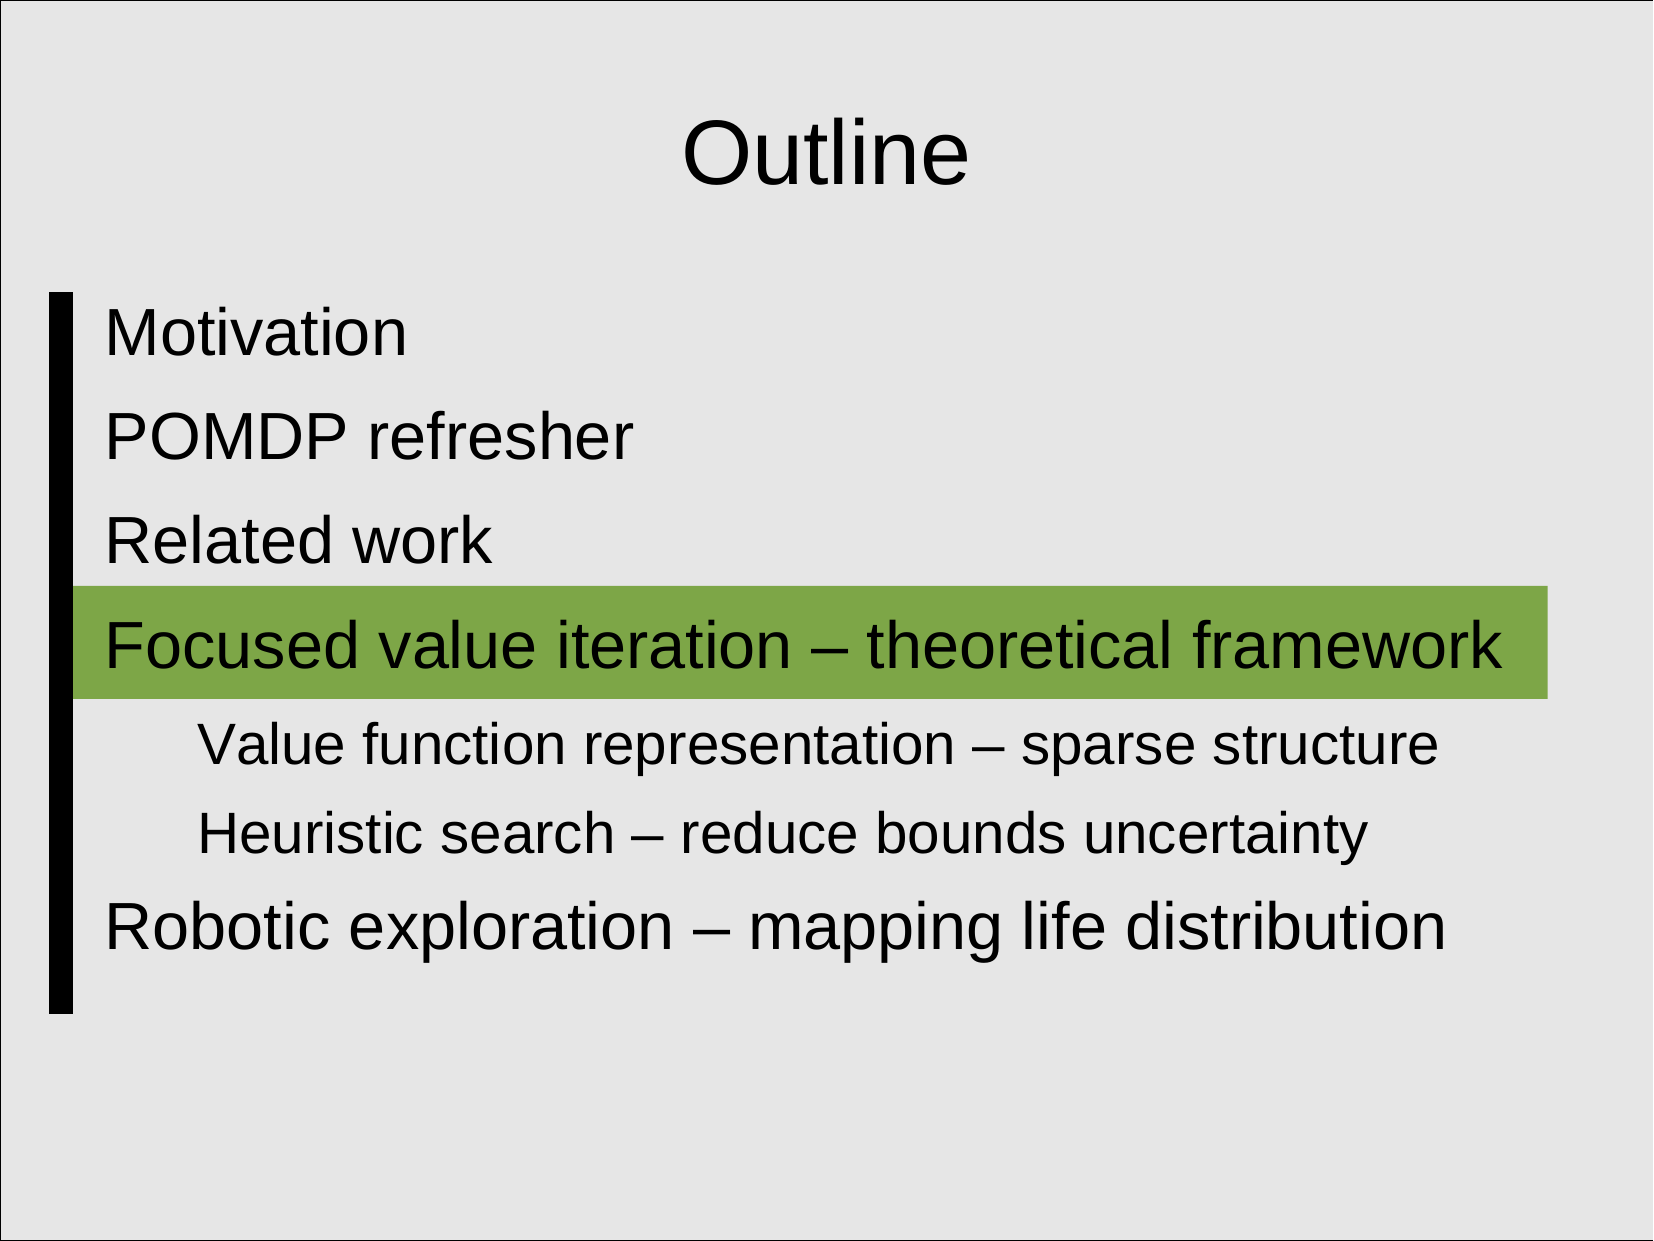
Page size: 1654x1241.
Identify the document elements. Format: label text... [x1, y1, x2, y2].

title Outline [82, 49, 1571, 257]
text_box [0, 0, 1653, 1241]
list Motivation POMDP refresher Related work Focused value iteration – theoretical framework Value function representation – sparse structure Heuristic search – reduce bounds uncertainty Robotic exploration – mapping life distribution [82, 290, 1571, 1104]
